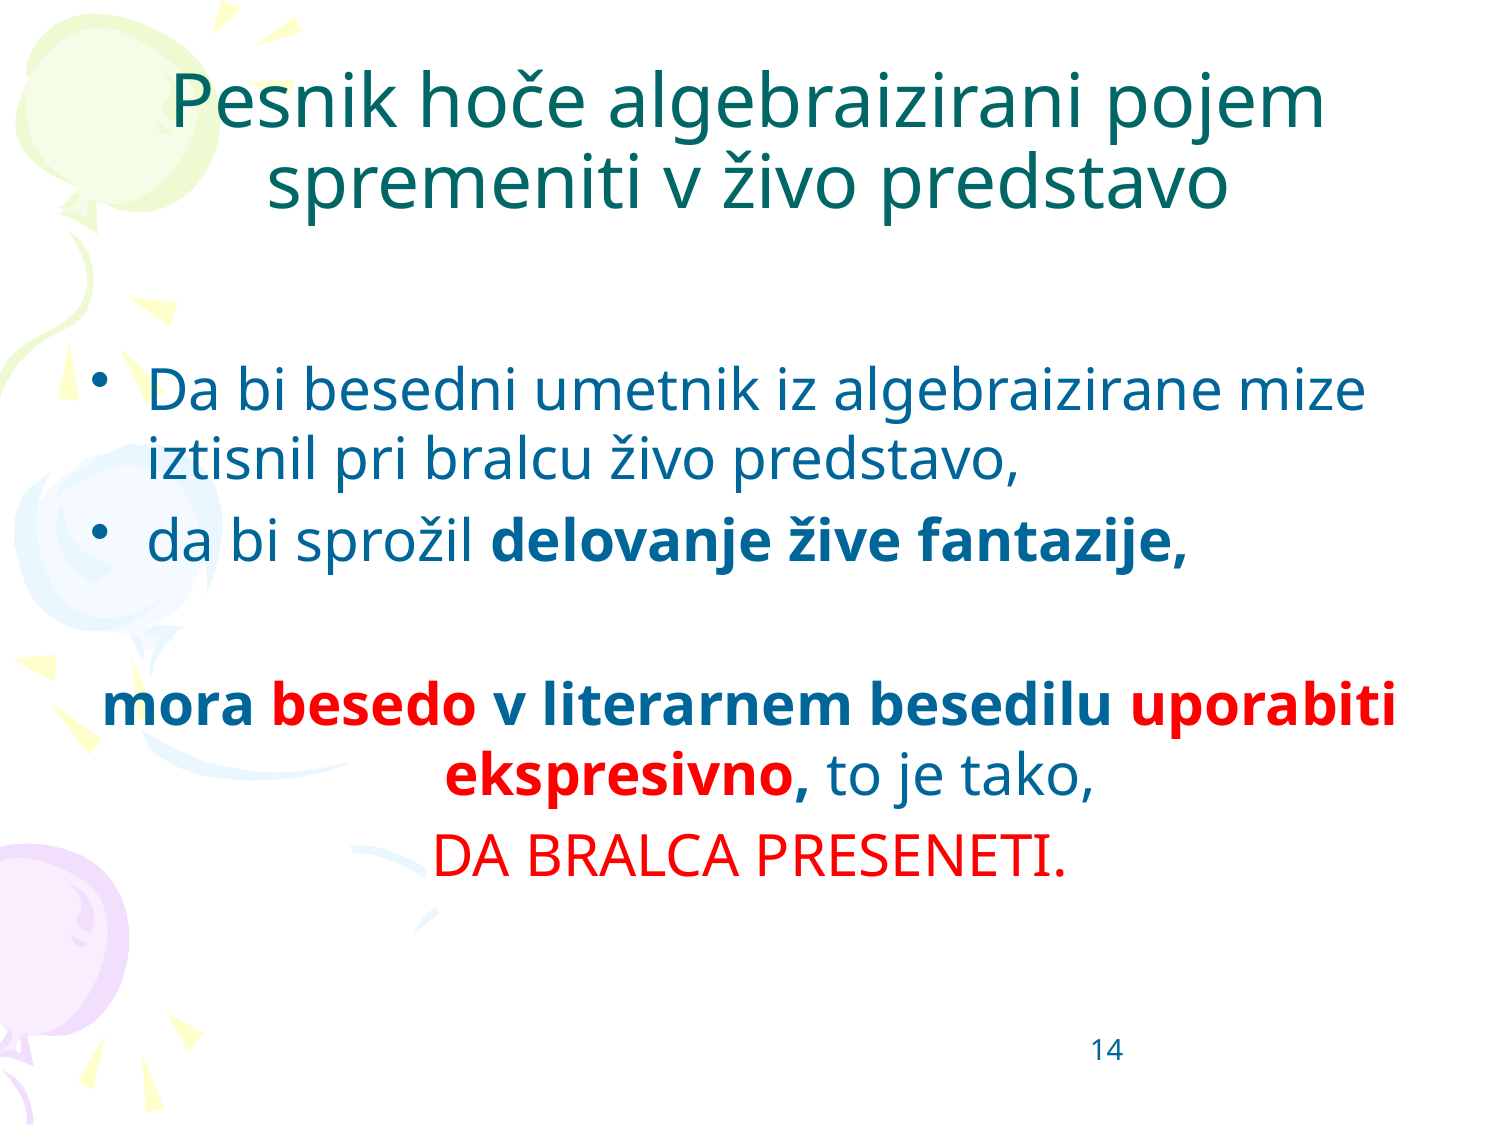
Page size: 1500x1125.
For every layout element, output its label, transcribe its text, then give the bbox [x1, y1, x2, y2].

list Da bi besedni umetnik iz algebraizirane mize iztisnil pri bralcu živo predstavo, da bi sprožil delovanje žive fantazije, mora besedo v literarnem besedilu uporabiti ekspresivno, to je tako, DA BRALCA PRESENETI. [75, 262, 1425, 994]
slide_number <number> [1074, 1024, 1425, 1100]
title Pesnik hoče algebraizirani pojem spremeniti v živo predstavo [72, 16, 1425, 233]
